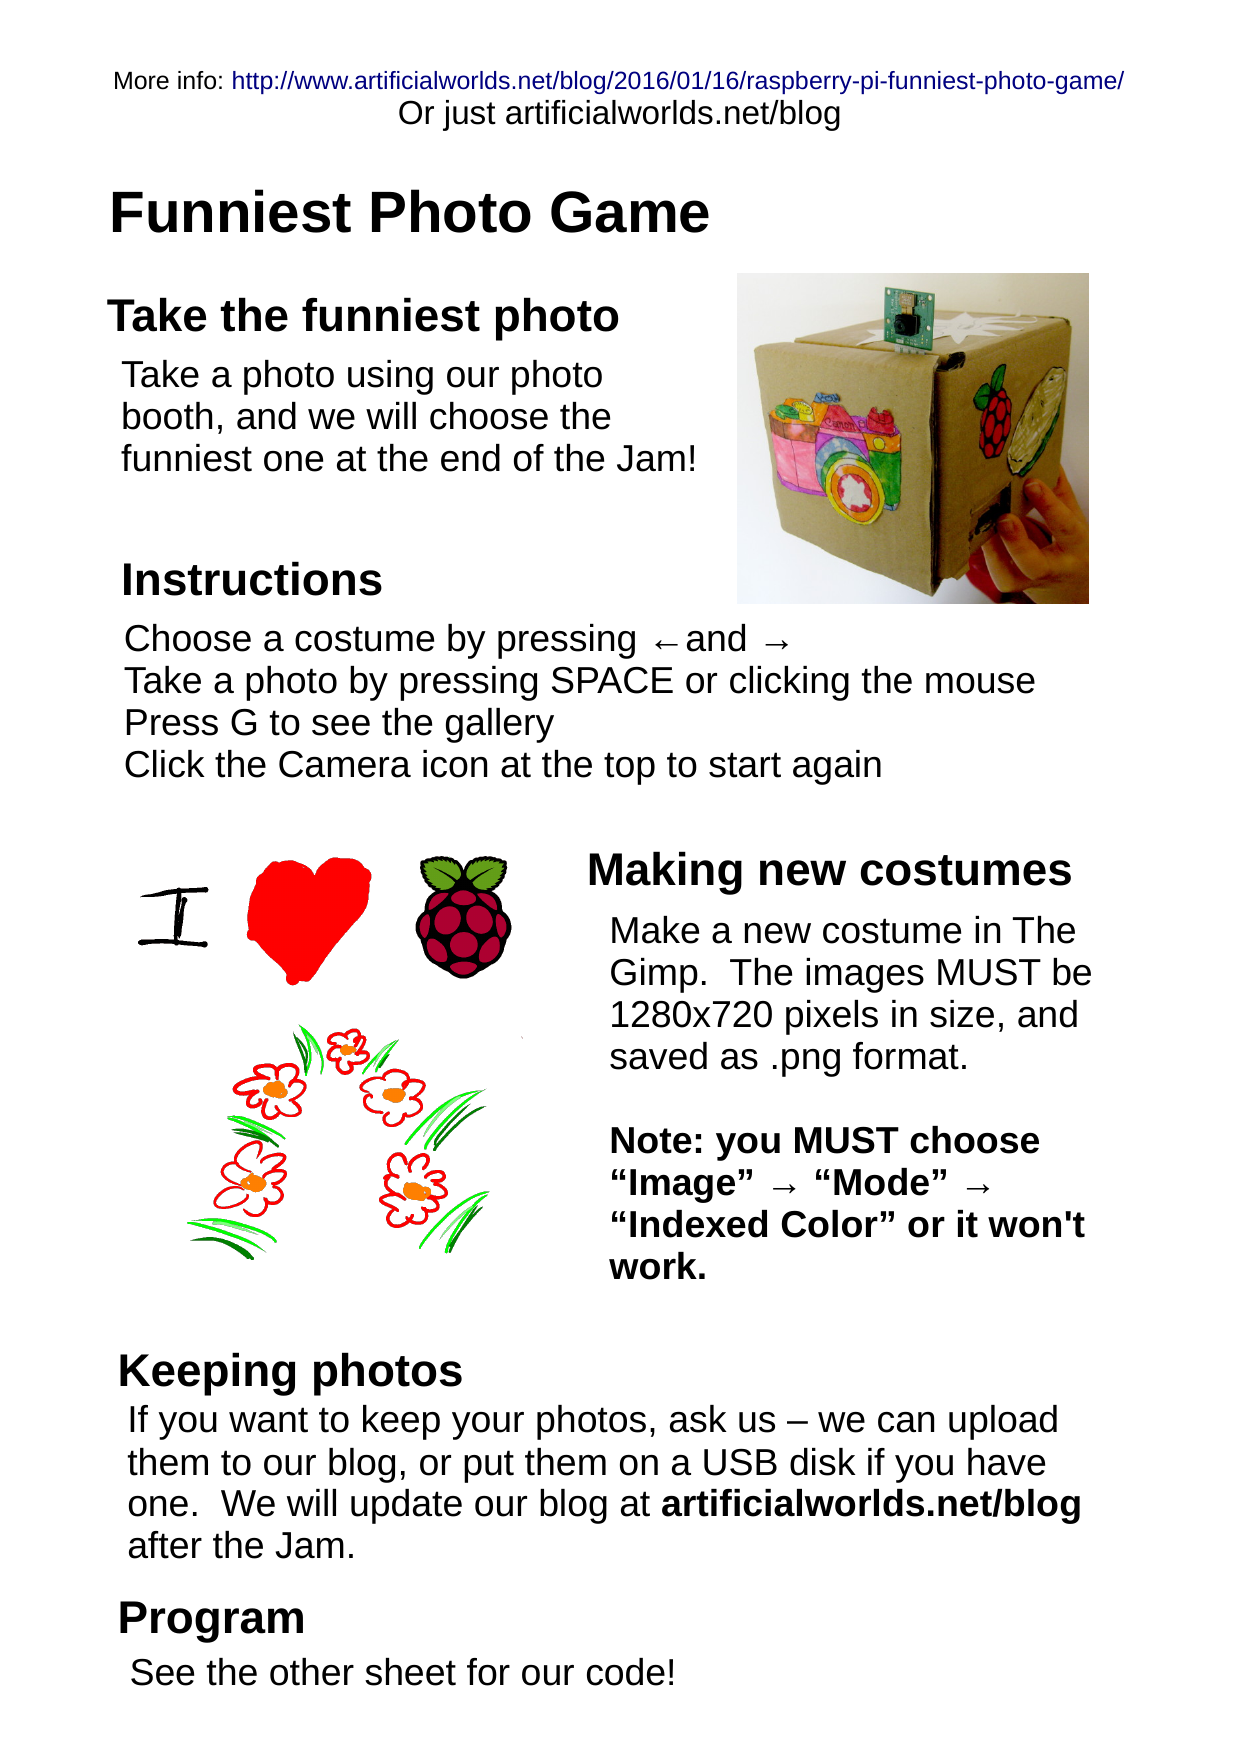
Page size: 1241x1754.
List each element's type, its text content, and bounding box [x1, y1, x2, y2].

text_box See the other sheet for our code! [114, 1644, 755, 1724]
text_box Funniest Photo Game [95, 171, 823, 253]
text_box Choose a costume by pressing ←and → Take a photo by pressing SPACE or clicking the mouse Press G to see the gallery Click the Camera icon at the top to start again [108, 610, 1113, 794]
text_box Take the funniest photo [92, 282, 636, 349]
text_box Program [102, 1584, 321, 1651]
text_box If you want to keep your photos, ask us – we can upload them to our blog, or put them on a USB disk if you have one. We will update our blog at artificialworlds.net/blog after the Jam. [112, 1391, 1143, 1575]
text_box Instructions [106, 546, 399, 613]
text_box Making new costumes [597, 836, 1089, 902]
picture [75, 812, 597, 1285]
picture [737, 273, 1089, 604]
text_box Keeping photos [102, 1337, 479, 1404]
text_box More info: http://www.artificialworlds.net/blog/2016/01/16/raspberry-pi-funniest-photo-game/ Or just artificialworlds.net/blog [75, 59, 1166, 140]
text_box Make a new costume in The Gimp. The images MUST be 1280x720 pixels in size, and saved as .png format. Note: you MUST choose “Image” → “Mode” → “Indexed Color” or it won't work. [594, 902, 1177, 1295]
text_box Take a photo using our photo booth, and we will choose the funniest one at the end of the Jam! [106, 346, 716, 512]
